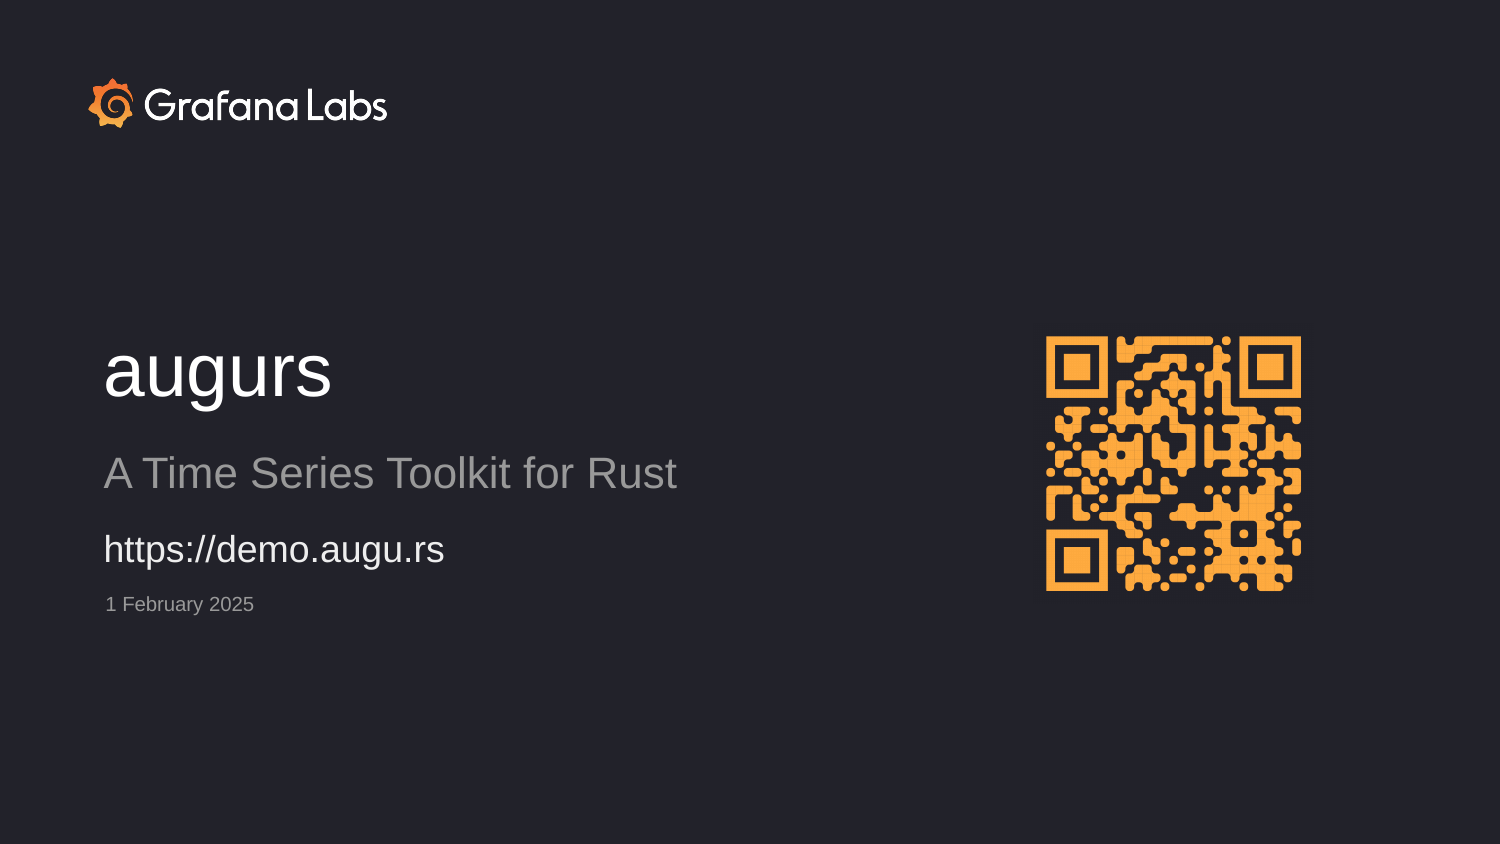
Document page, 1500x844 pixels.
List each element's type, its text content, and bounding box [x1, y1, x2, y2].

picture [1033, 323, 1314, 604]
picture [88, 78, 387, 128]
title augurs [88, 222, 1359, 428]
subtitle A Time Series Toolkit for Rust [88, 426, 1033, 513]
subtitle 1 February 2025 [90, 575, 633, 632]
subtitle https://demo.augu.rs [88, 513, 620, 590]
